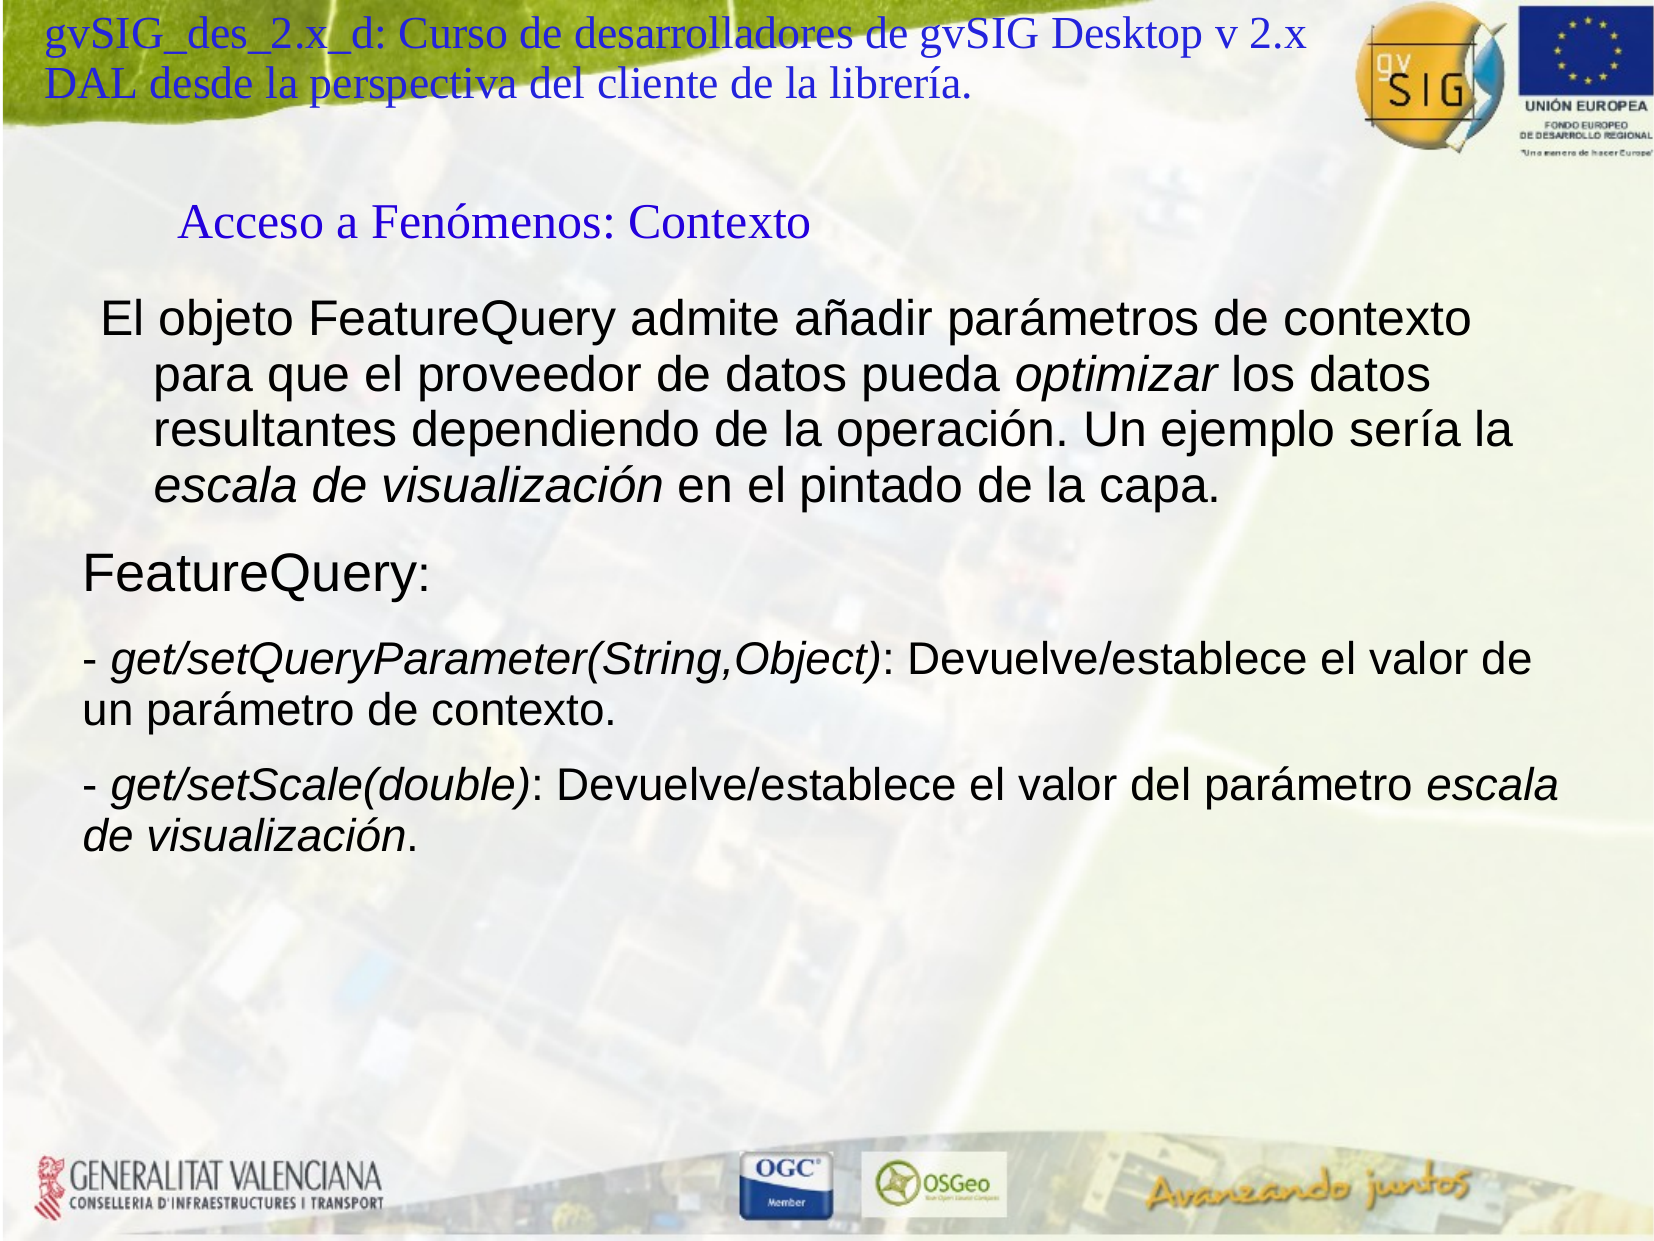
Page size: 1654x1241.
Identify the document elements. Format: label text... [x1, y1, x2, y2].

title Acceso a Fenómenos: Contexto [177, 88, 1329, 290]
list El objeto FeatureQuery admite añadir parámetros de contexto para que el proveedor de datos pueda optimizar los datos resultantes dependiendo de la operación. Un ejemplo sería la escala de visualización en el pintado de la capa. FeatureQuery: - get/setQueryParameter(String,Object): Devuelve/establece el valor de un parámetro de contexto. - get/setScale(double): Devuelve/establece el valor del parámetro escala de visualización. [82, 290, 1571, 1010]
picture [2, 0, 1654, 1241]
